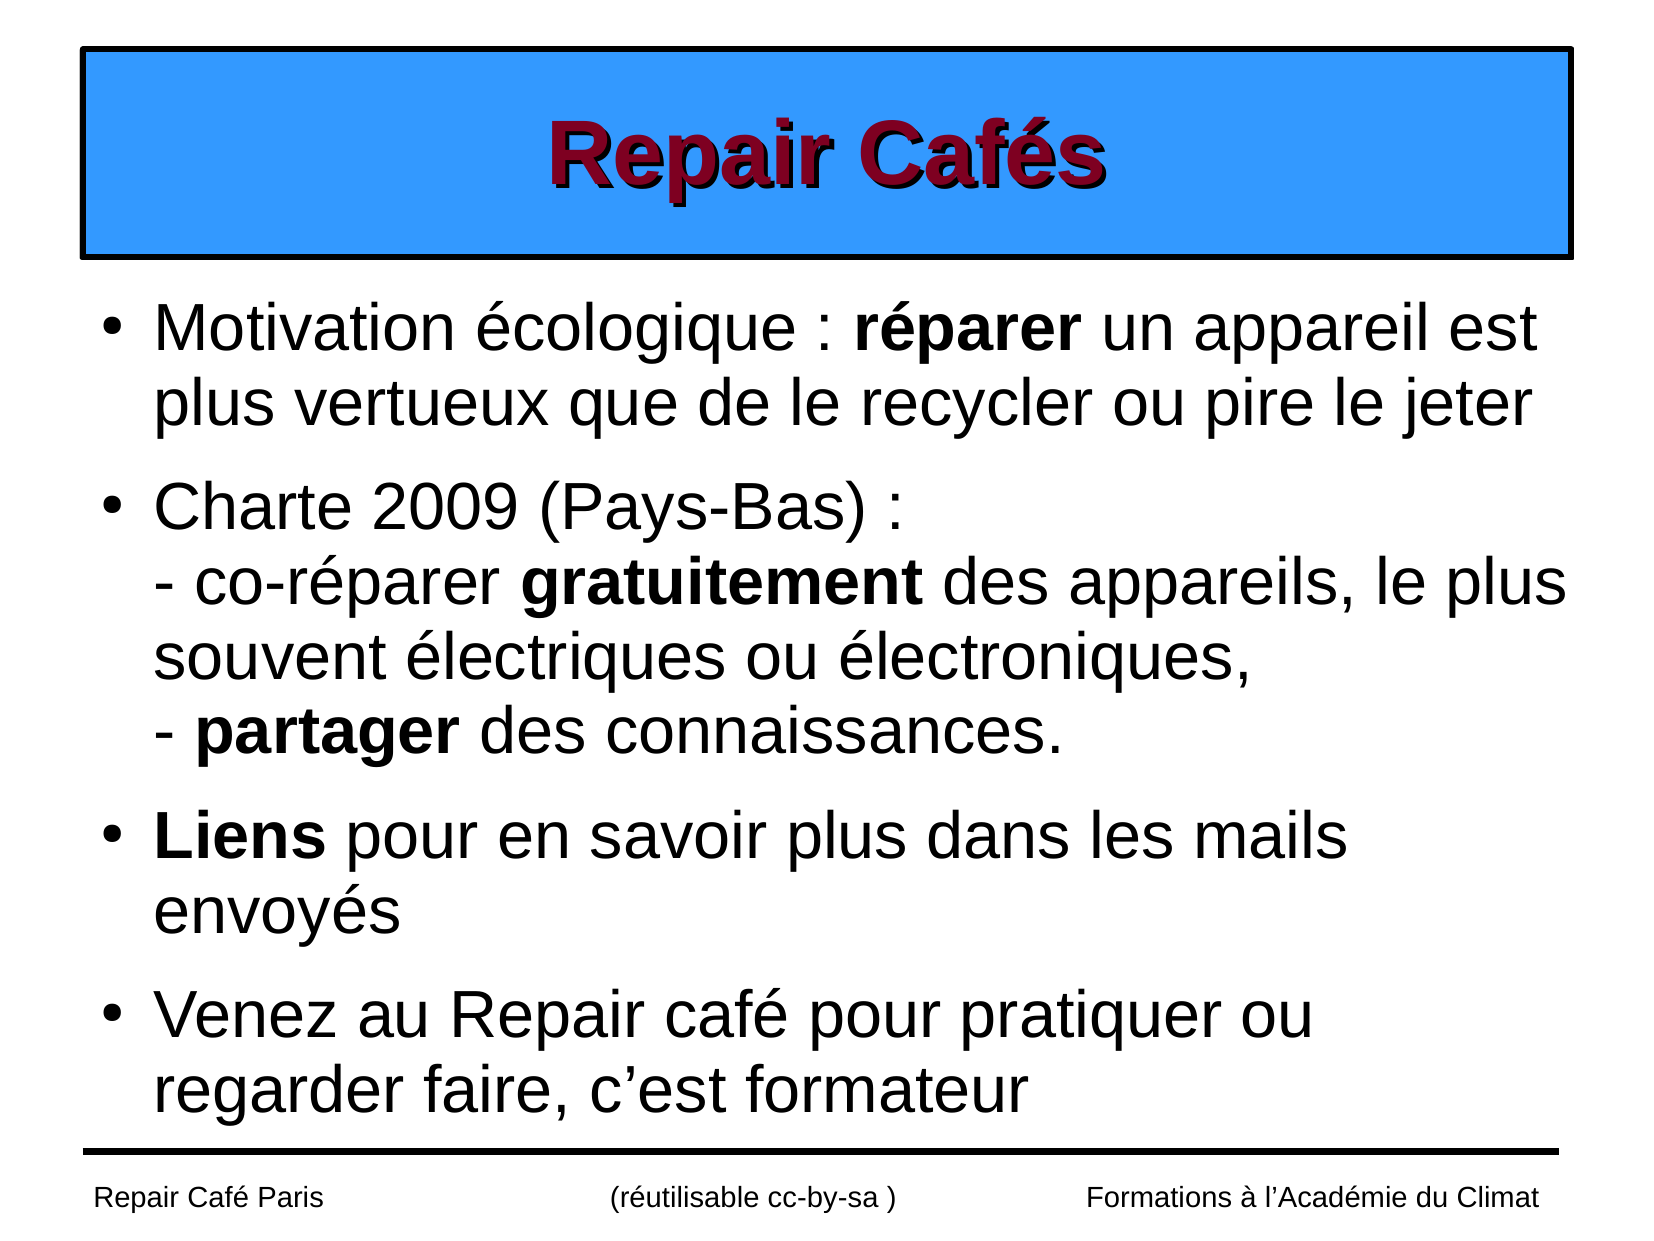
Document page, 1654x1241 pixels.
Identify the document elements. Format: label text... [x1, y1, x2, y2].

list Motivation écologique : réparer un appareil est plus vertueux que de le recycler ou pire le jeter Charte 2009 (Pays-Bas) : - co-réparer gratuitement des appareils, le plus souvent électriques ou électroniques, - partager des connaissances. Liens pour en savoir plus dans les mails envoyés Venez au Repair café pour pratiquer ou regarder faire, c’est formateur [82, 290, 1571, 1127]
title Repair Cafés [82, 49, 1571, 257]
